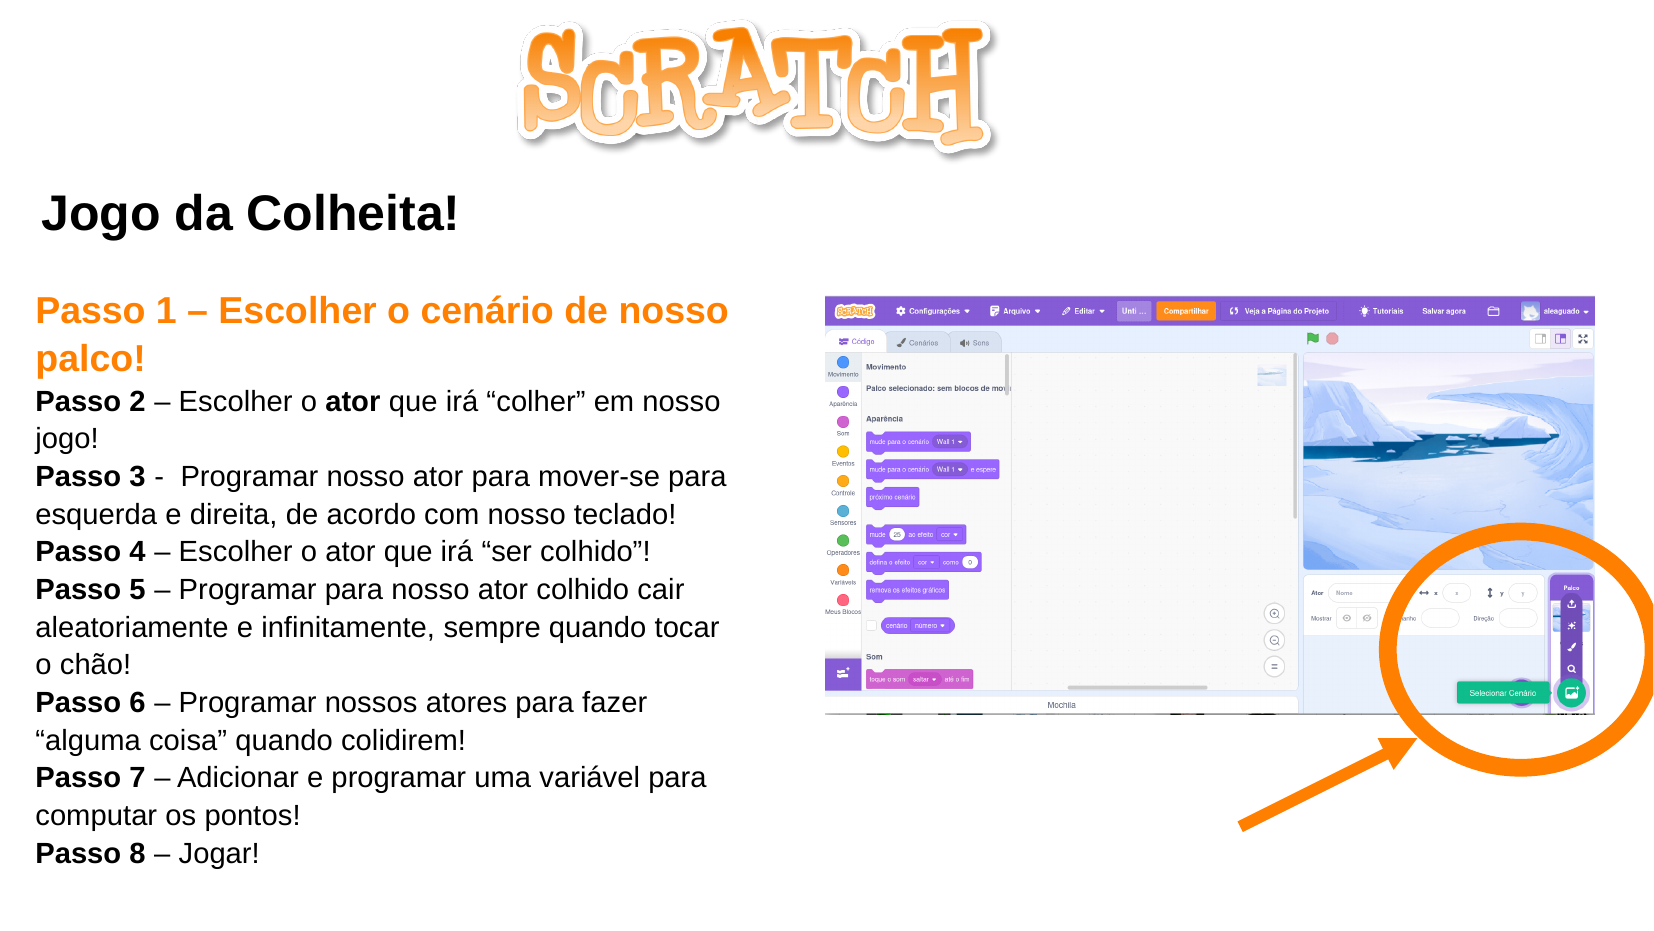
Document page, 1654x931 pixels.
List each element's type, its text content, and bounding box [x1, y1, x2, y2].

picture [502, 3, 1019, 178]
picture [825, 295, 1595, 715]
title Jogo da Colheita! [41, 135, 497, 264]
picture [1397, 541, 1595, 715]
title Passo 1 – Escolher o cenário de nosso palco! Passo 2 – Escolher o ator que irá “colher” em nosso jogo! Passo 3 - Programar nosso ator para mover-se para esquerda e direita, de acordo com nosso teclado! Passo 4 – Escolher o ator que irá “ser colhido”! Passo 5 – Programar para nosso ator colhido cair aleatoriamente e infinitamente, sempre quando tocar o chão! Passo 6 – Programar nossos atores para fazer “alguma coisa” quando colidirem! Passo 7 – Adicionar e programar uma variável para computar os pontos! Passo 8 – Jogar! [35, 264, 739, 889]
